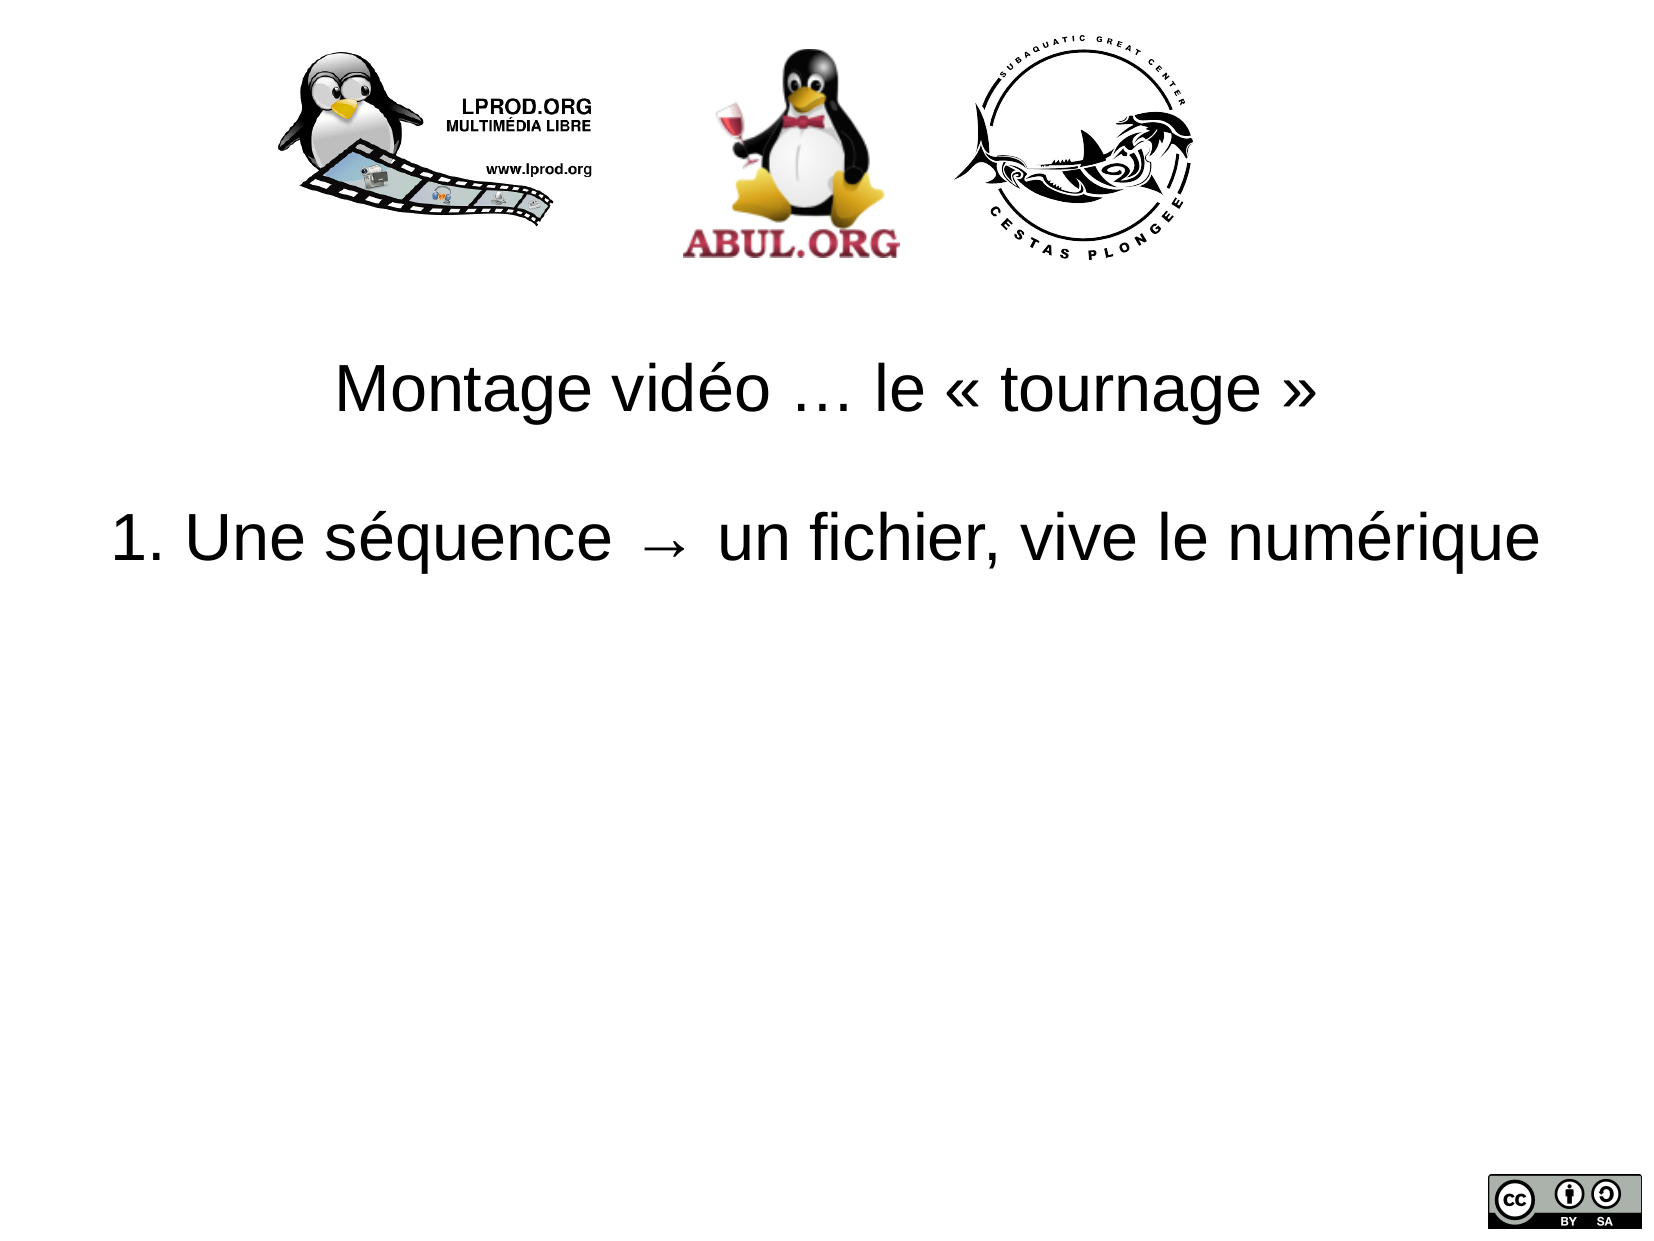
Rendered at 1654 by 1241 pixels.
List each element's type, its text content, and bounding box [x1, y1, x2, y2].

picture [683, 49, 900, 258]
subtitle Montage vidéo … le « tournage » 1. Une séquence → un fichier, vive le numérique [82, 290, 1571, 1010]
picture [953, 35, 1193, 260]
picture [276, 50, 603, 258]
picture [1488, 1174, 1642, 1229]
